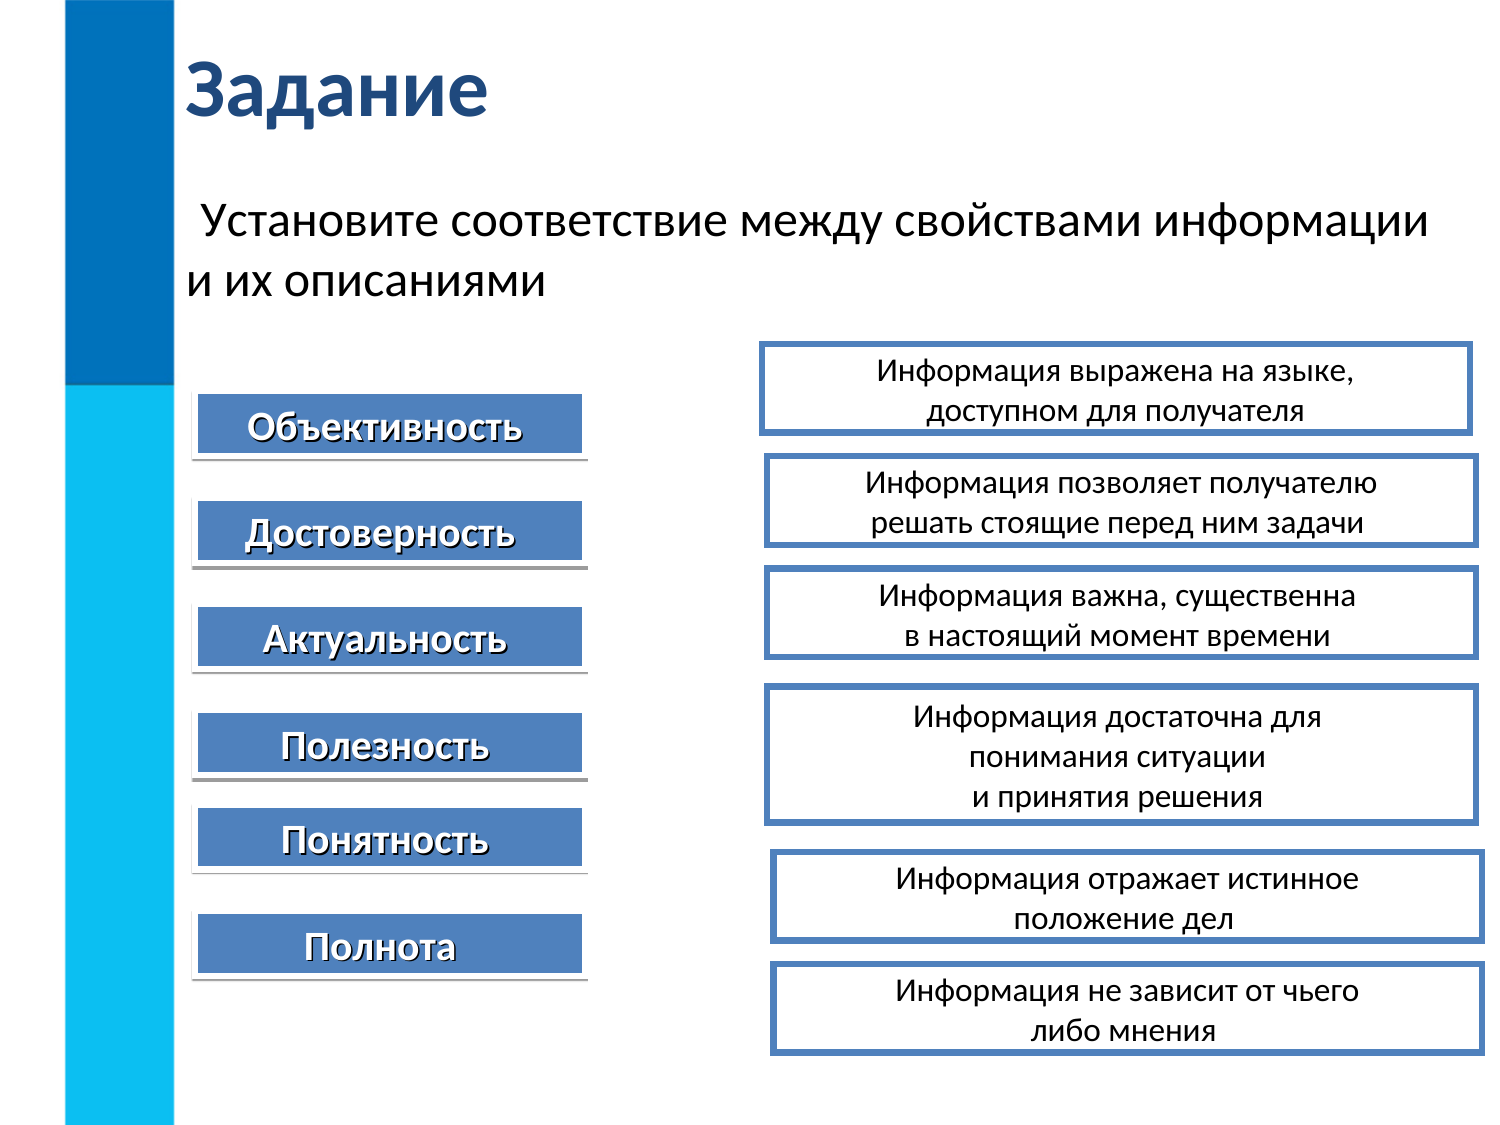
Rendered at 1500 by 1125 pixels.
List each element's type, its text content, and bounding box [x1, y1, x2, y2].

text_box Информация не зависит от чьего либо мнения [773, 964, 1482, 1053]
text_box Полезность [194, 710, 585, 776]
text_box Информация отражает истинное положение дел [773, 851, 1482, 941]
text_box Объективность [194, 391, 585, 457]
text_box Информация достаточна для понимания ситуации и принятия решения [767, 686, 1476, 823]
text_box Задание [171, 30, 1425, 135]
text_box Достоверность [194, 497, 585, 563]
text_box Информация позволяет получателю решать стоящие перед ним задачи [767, 456, 1476, 545]
text_box Установите соответствие между свойствами информации и их описаниями [171, 178, 1459, 315]
text_box Информация важна, существенна в настоящий момент времени [767, 568, 1476, 658]
text_box Полнота [194, 910, 585, 977]
picture [0, 0, 1500, 1125]
text_box Информация выражена на языке, доступном для получателя [761, 343, 1471, 433]
text_box Актуальность [194, 603, 585, 669]
text_box Понятность [194, 804, 585, 870]
